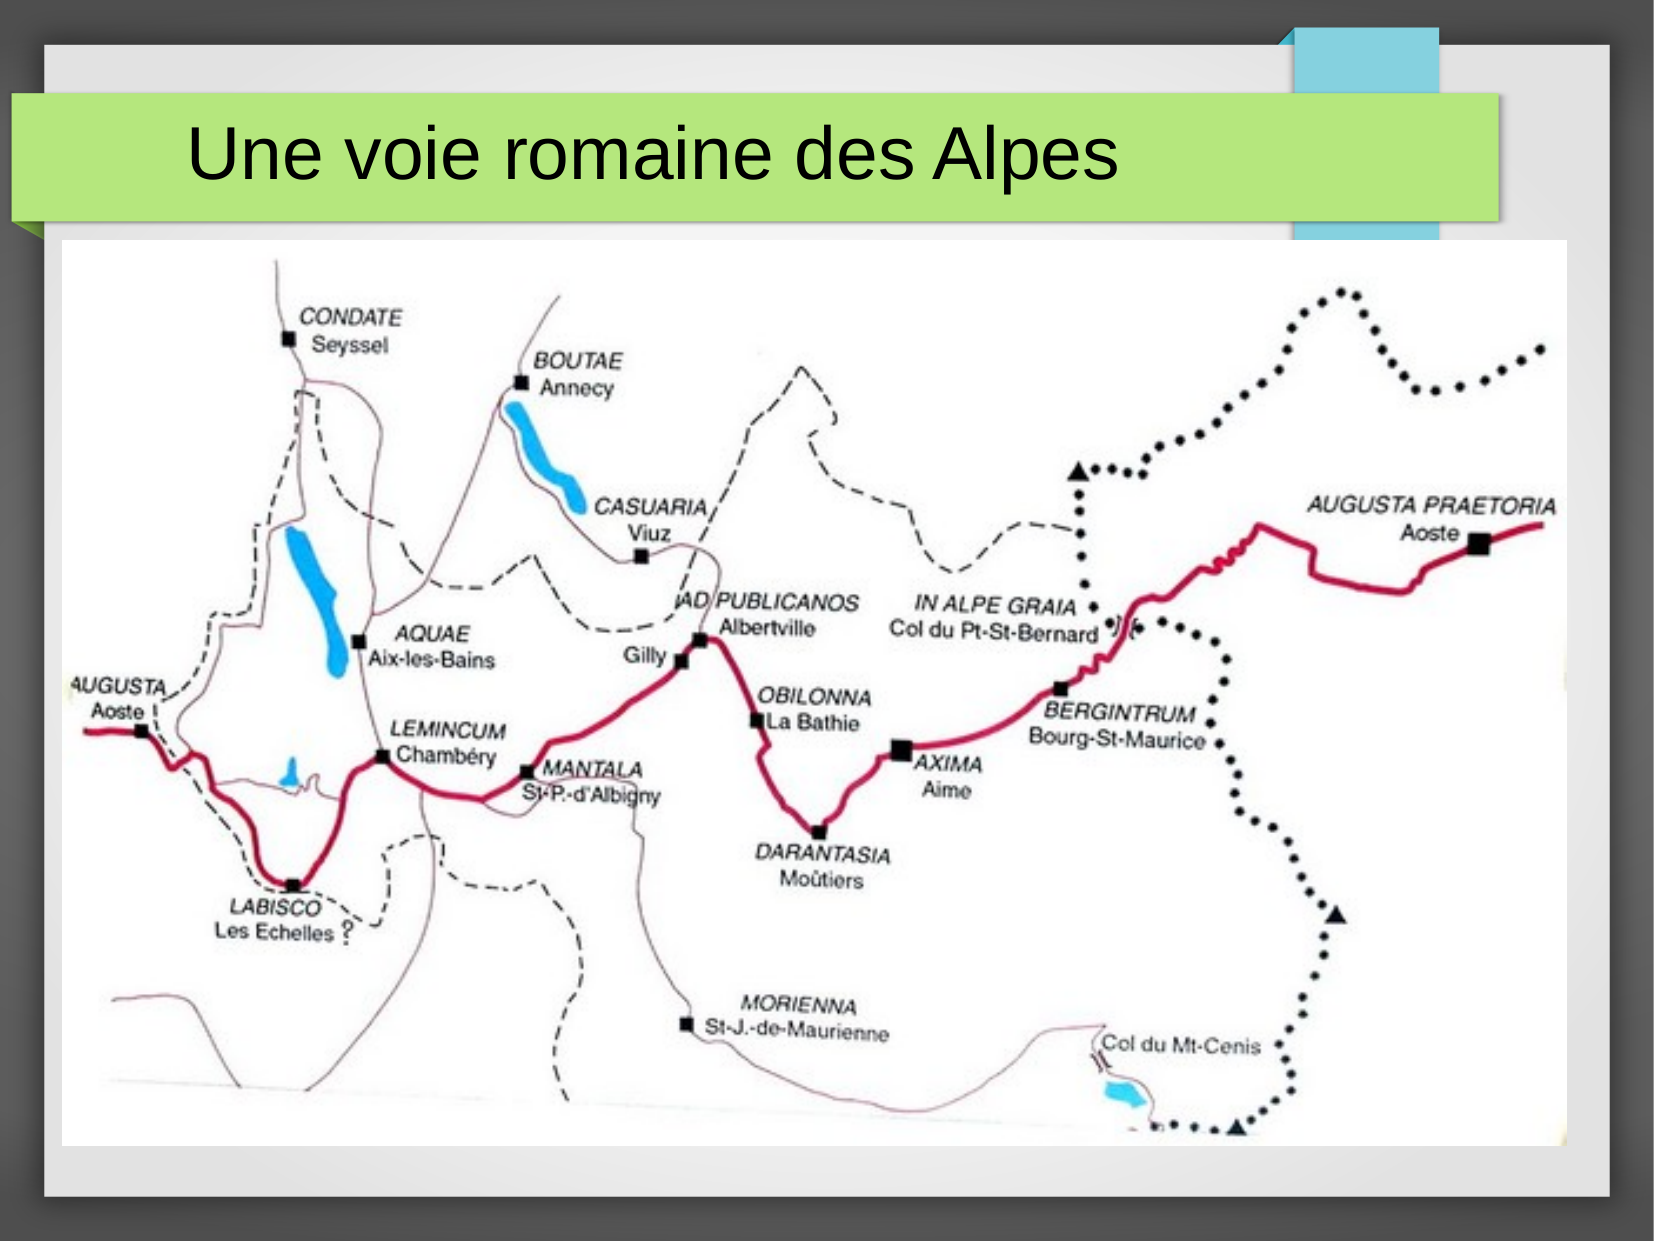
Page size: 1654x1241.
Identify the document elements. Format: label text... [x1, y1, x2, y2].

title Une voie romaine des Alpes [82, 94, 1264, 213]
picture [0, 0, 1654, 1241]
